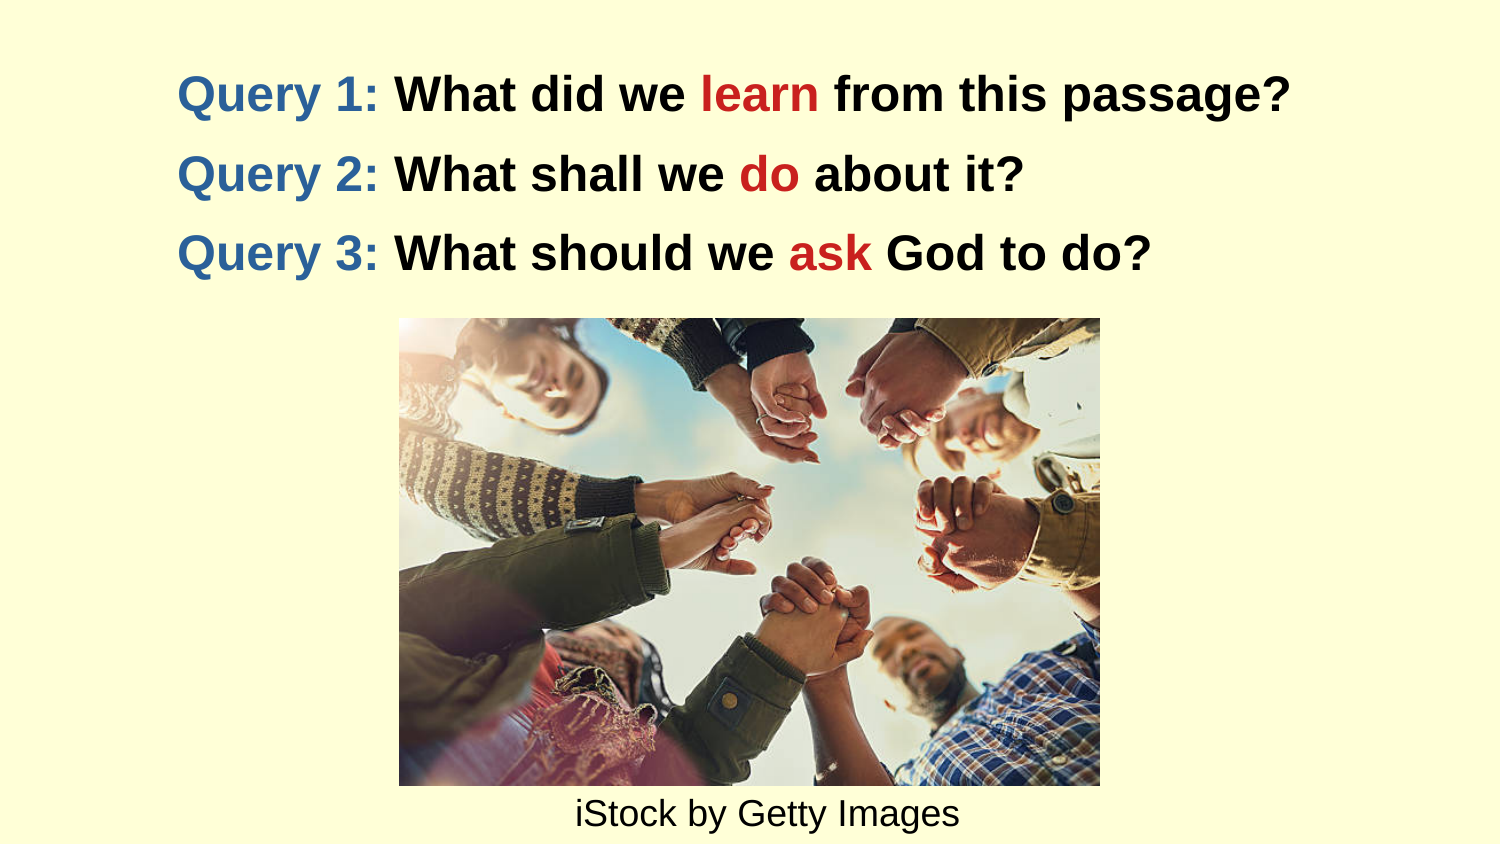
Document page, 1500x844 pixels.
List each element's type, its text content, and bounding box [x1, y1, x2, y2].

picture [399, 318, 1100, 785]
text_box iStock by Getty Images [206, 785, 1329, 843]
text_box Query 1: What did we learn from this passage? Query 2: What shall we do about it? Query 3: What should we ask God to do? [88, 59, 1447, 312]
